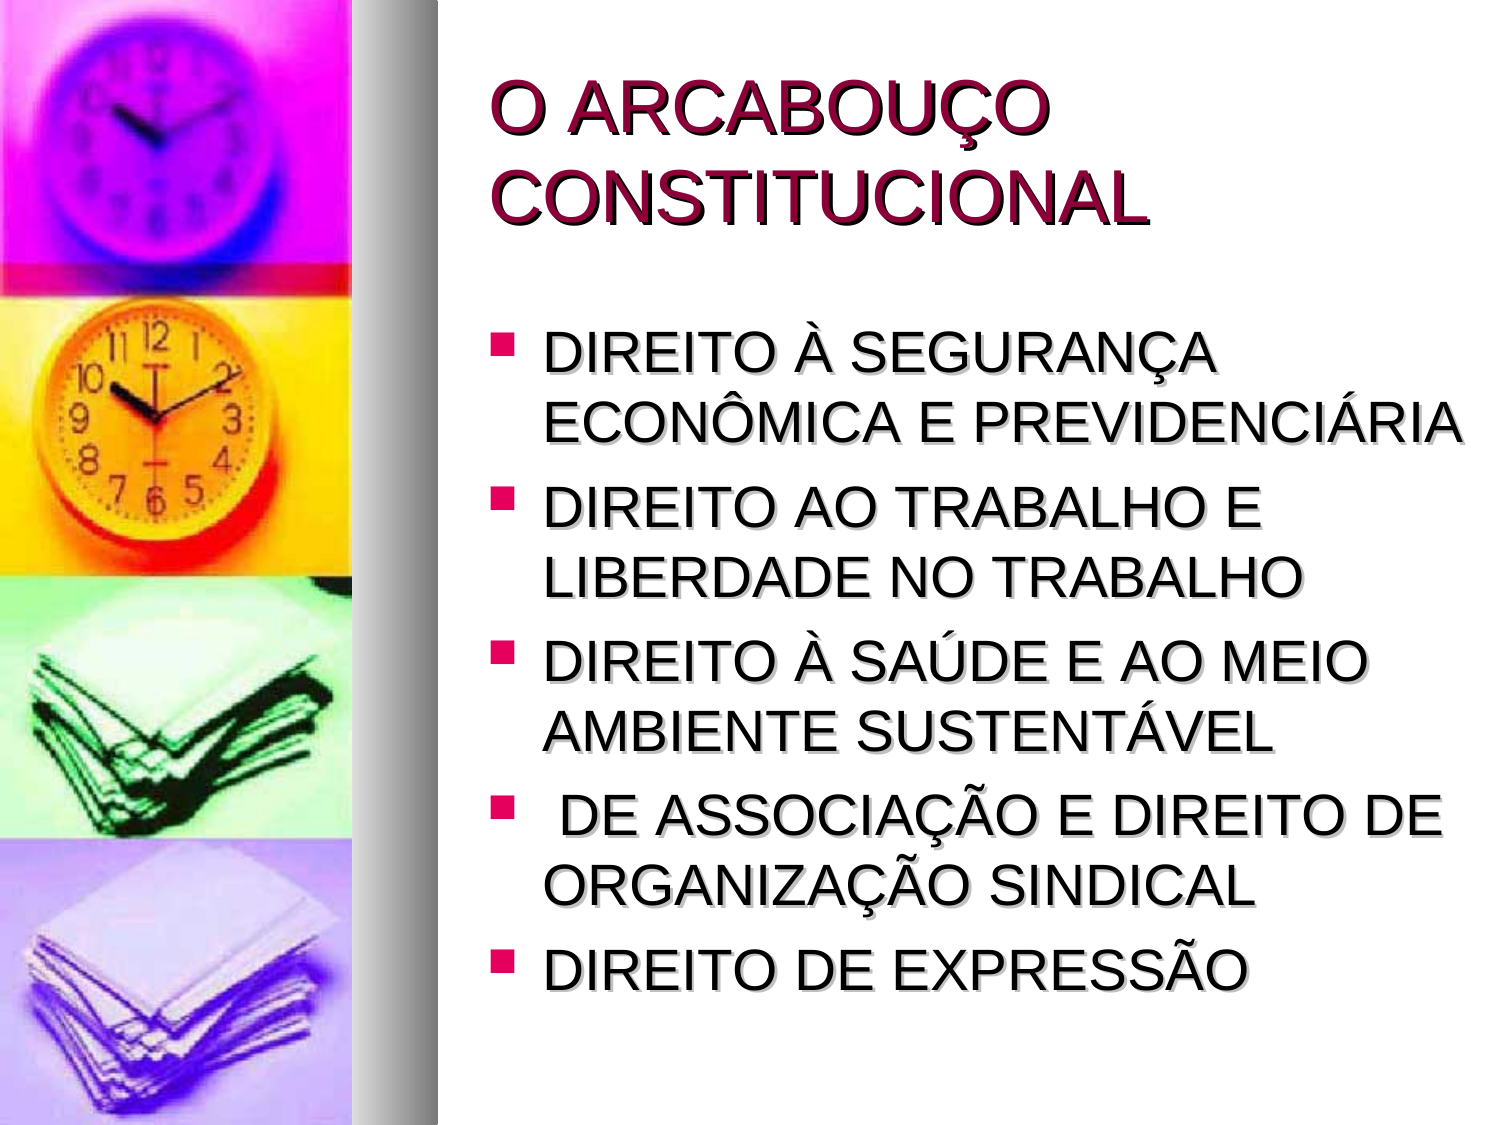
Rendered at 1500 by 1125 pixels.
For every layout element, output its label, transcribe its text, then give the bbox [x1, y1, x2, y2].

title O ARCABOUÇO CONSTITUCIONAL [473, 47, 1500, 248]
list DIREITO À SEGURANÇA ECONÔMICA E PREVIDENCIÁRIA DIREITO AO TRABALHO E LIBERDADE NO TRABALHO DIREITO À SAÚDE E AO MEIO AMBIENTE SUSTENTÁVEL DE ASSOCIAÇÃO E DIREITO DE ORGANIZAÇÃO SINDICAL DIREITO DE EXPRESSÃO [472, 307, 1500, 1045]
picture [0, 0, 352, 1125]
